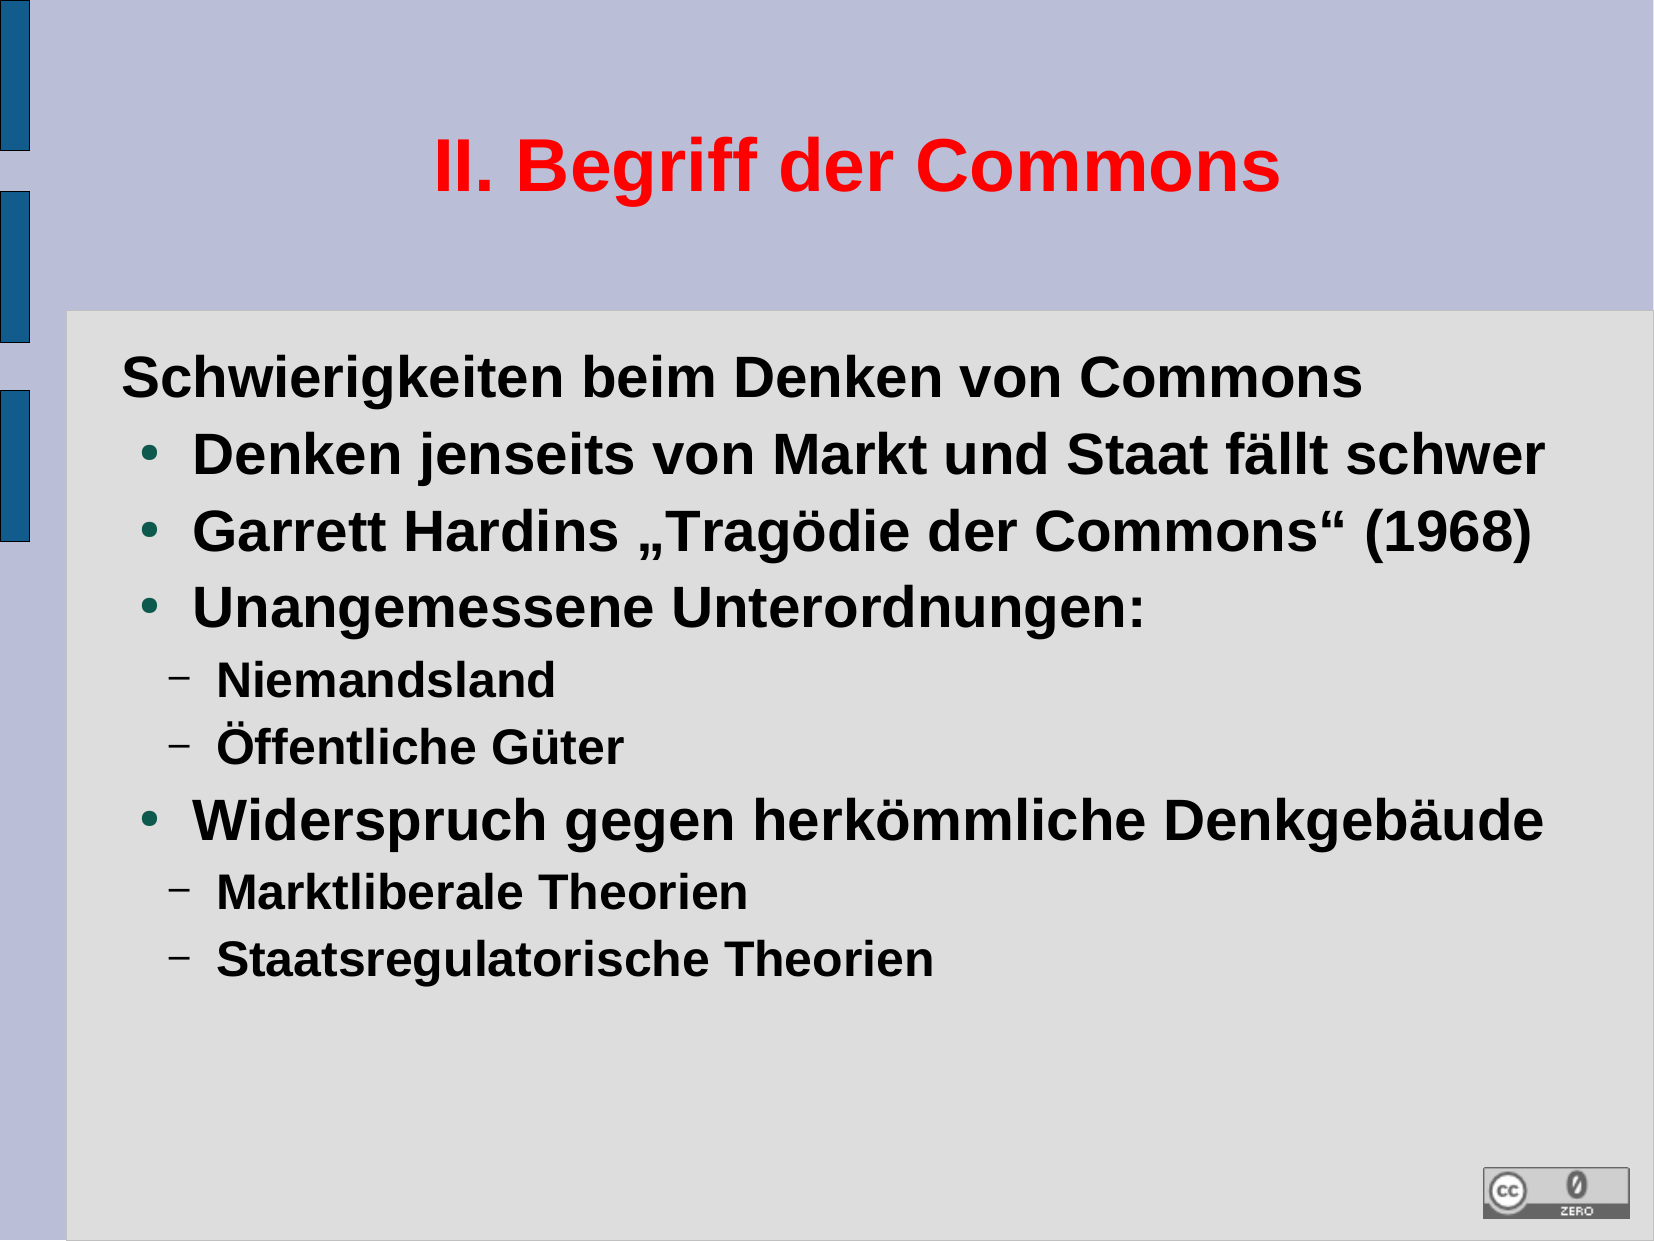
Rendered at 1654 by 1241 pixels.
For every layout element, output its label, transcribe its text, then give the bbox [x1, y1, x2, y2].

list Schwierigkeiten beim Denken von Commons Denken jenseits von Markt und Staat fällt schwer Garrett Hardins „Tragödie der Commons“ (1968) Unangemessene Unterordnungen: Niemandsland Öffentliche Güter Widerspruch gegen herkömmliche Denkgebäude Marktliberale Theorien Staatsregulatorische Theorien [121, 344, 1595, 1152]
picture [1483, 1167, 1630, 1219]
title II. Begriff der Commons [121, 61, 1595, 269]
